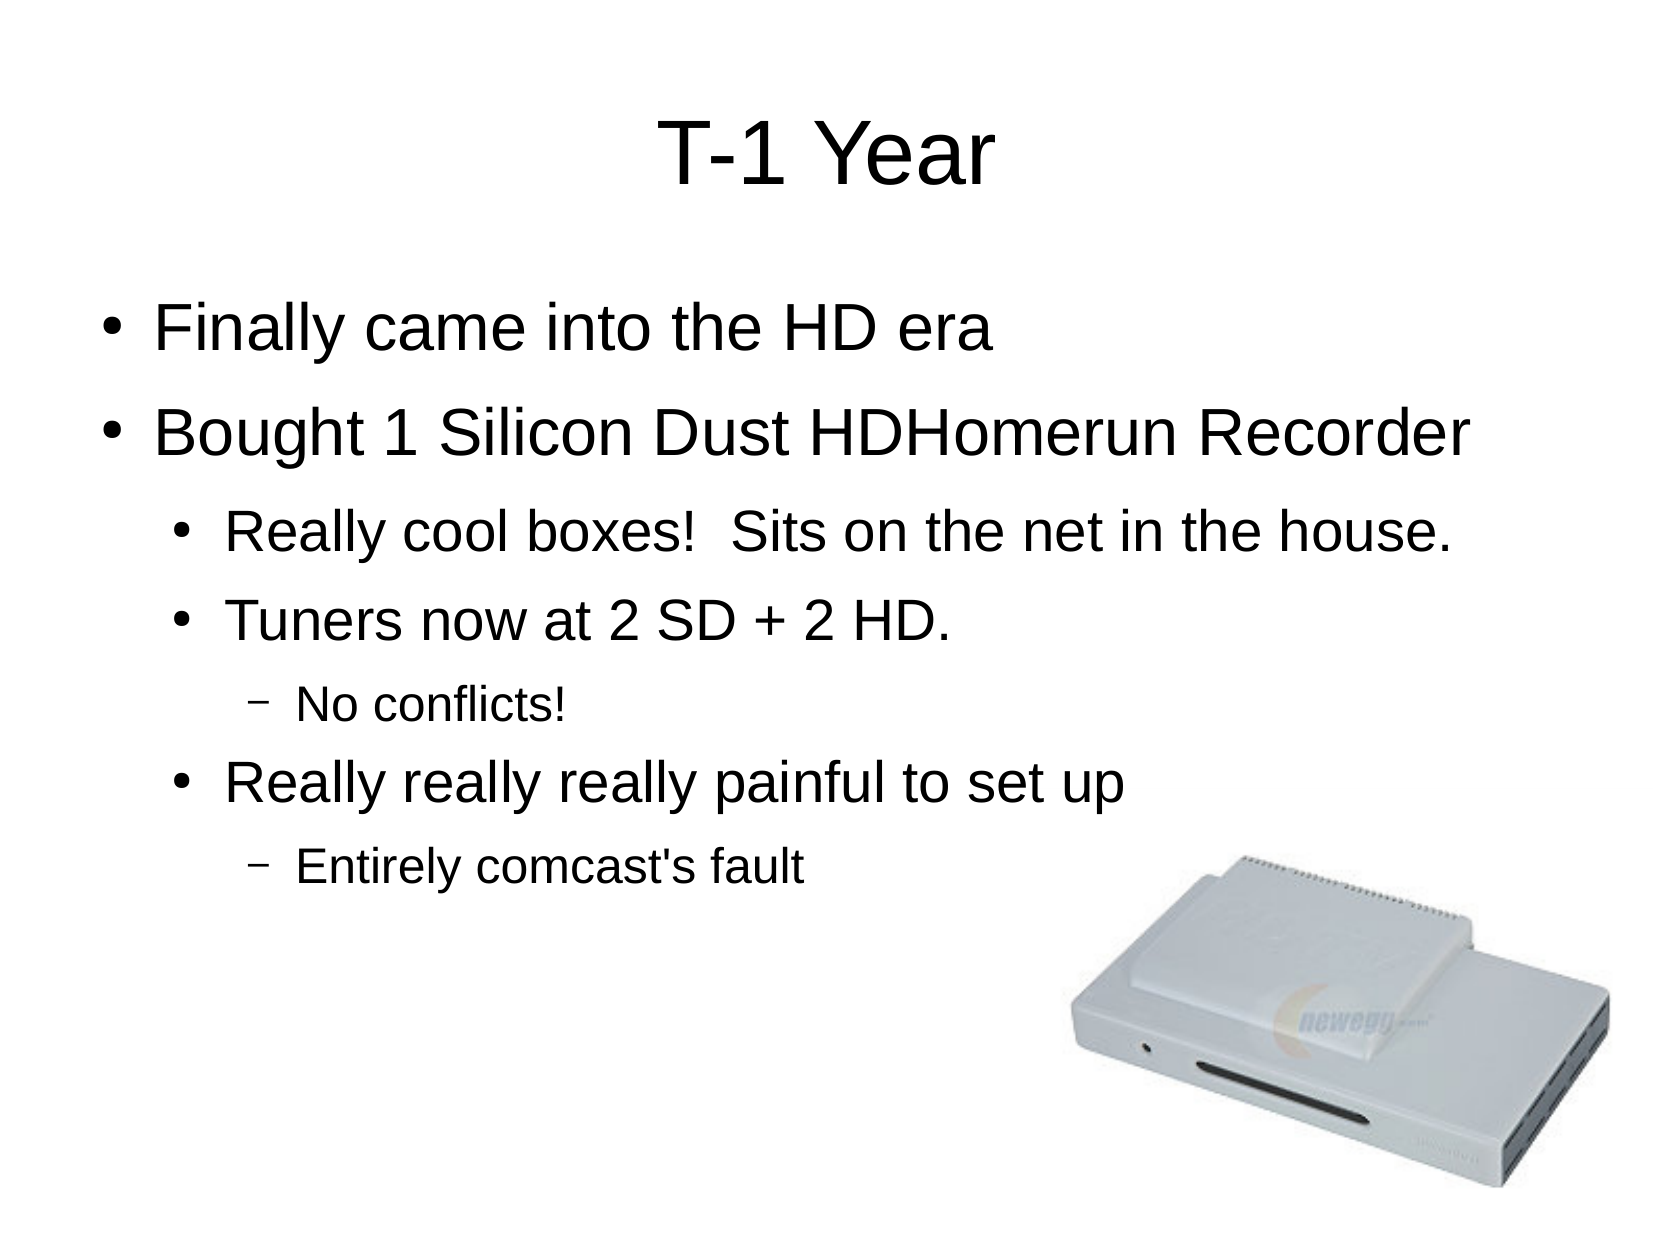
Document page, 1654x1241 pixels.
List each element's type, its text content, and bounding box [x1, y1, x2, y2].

list Finally came into the HD era Bought 1 Silicon Dust HDHomerun Recorder Really cool boxes! Sits on the net in the house. Tuners now at 2 SD + 2 HD. No conflicts! Really really really painful to set up Entirely comcast's fault [82, 290, 1571, 1109]
title T-1 Year [82, 49, 1571, 257]
picture [1028, 787, 1654, 1241]
